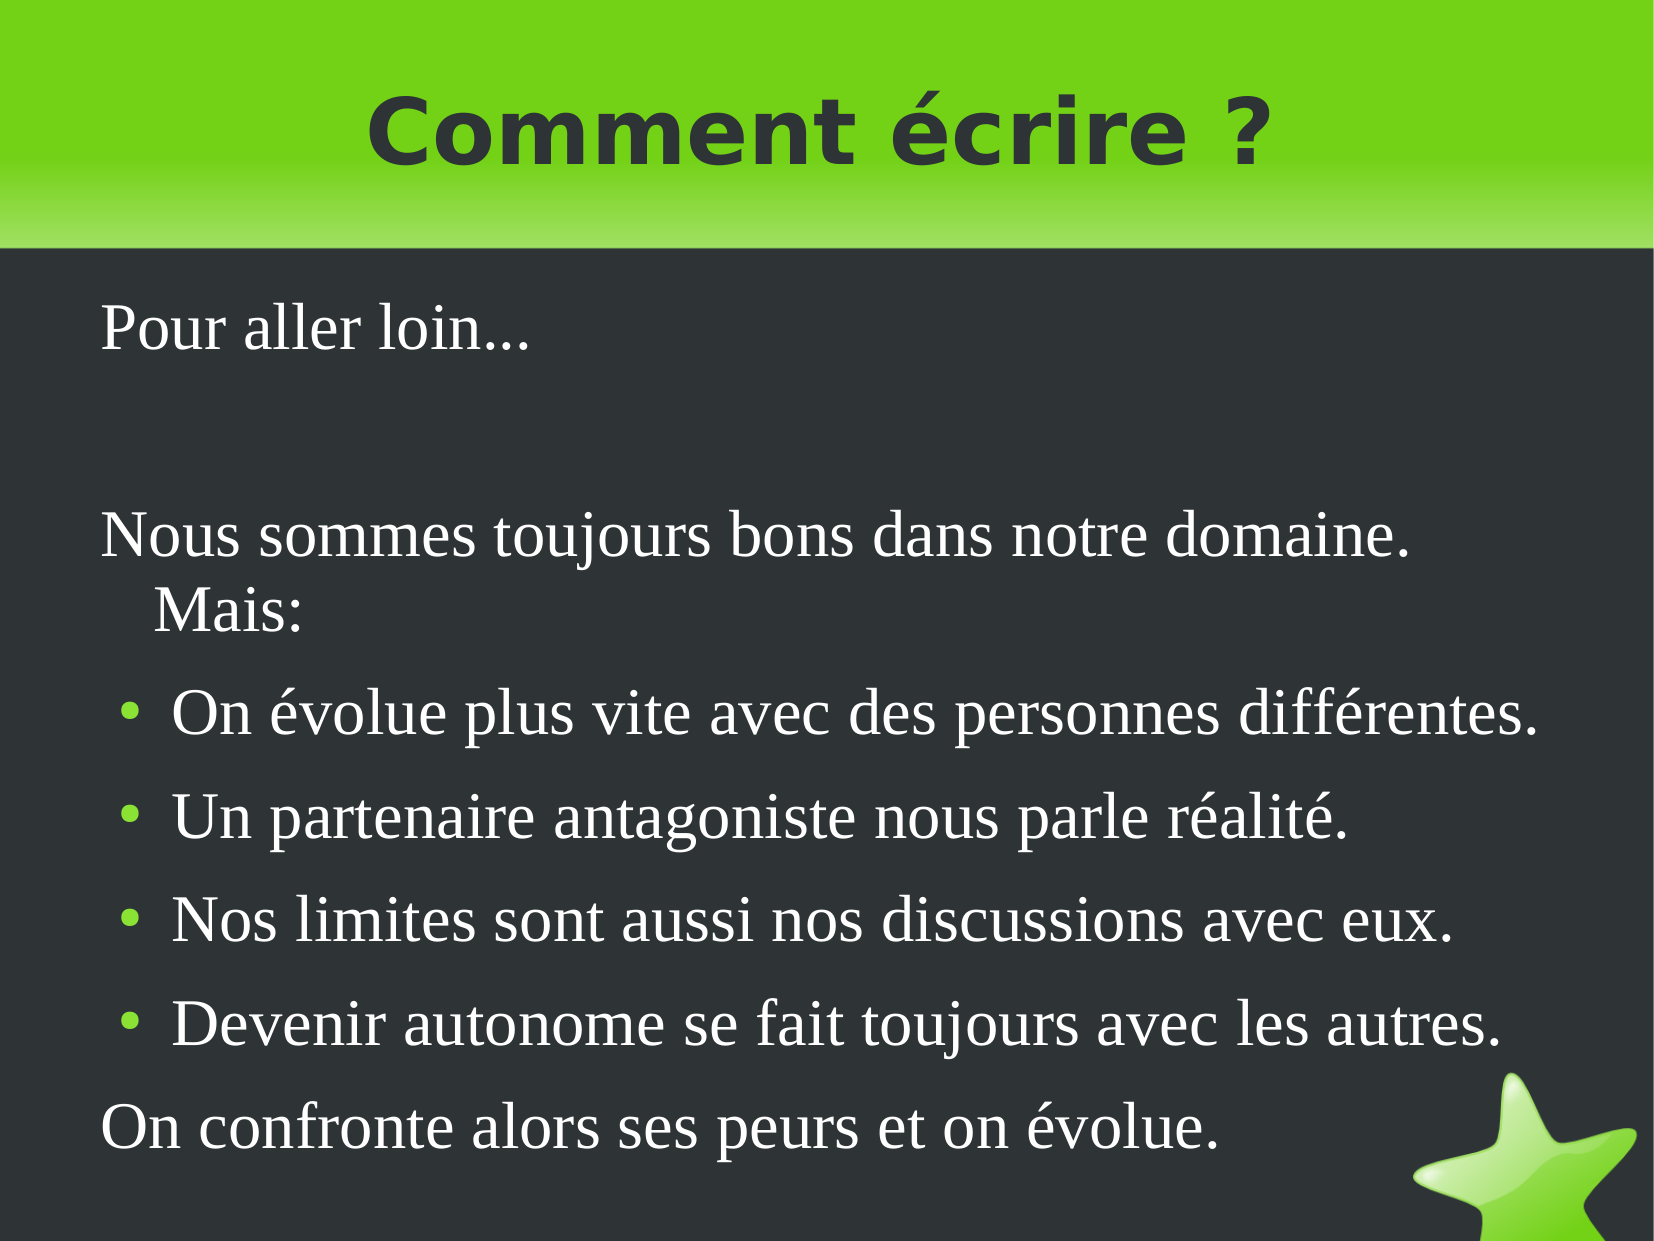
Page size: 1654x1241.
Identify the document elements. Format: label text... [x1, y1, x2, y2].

title Comment écrire ? [76, 36, 1565, 229]
list Pour aller loin... Nous sommes toujours bons dans notre domaine. Mais: On évolue plus vite avec des personnes différentes. Un partenaire antagoniste nous parle réalité. Nos limites sont aussi nos discussions avec eux. Devenir autonome se fait toujours avec les autres. On confronte alors ses peurs et on évolue. [82, 290, 1571, 1225]
picture [0, 0, 1654, 1241]
